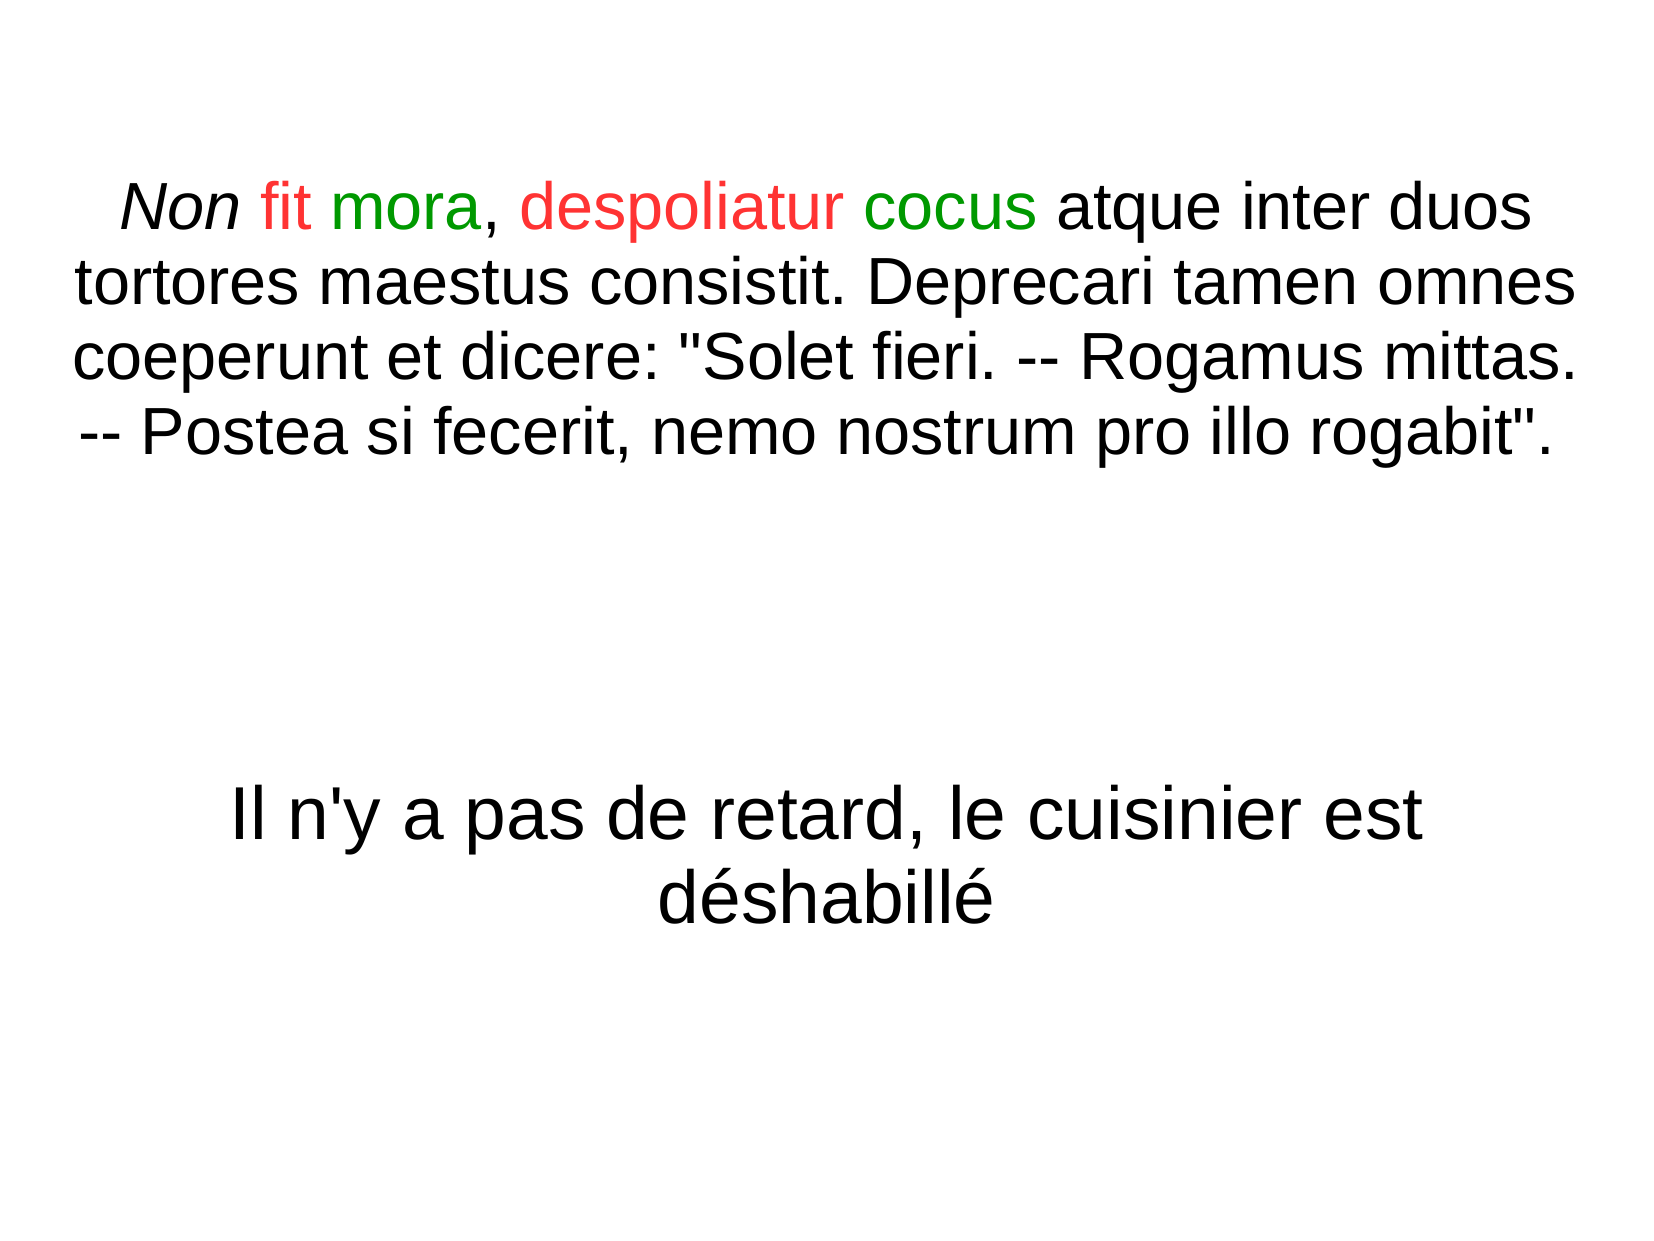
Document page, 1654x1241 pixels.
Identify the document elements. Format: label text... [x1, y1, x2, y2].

title Non fit mora, despoliatur cocus atque inter duos tortores maestus consistit. Deprecari tamen omnes coeperunt et dicere: "Solet fieri. -- Rogamus mittas. -- Postea si fecerit, nemo nostrum pro illo rogabit". [47, 35, 1607, 603]
subtitle Il n'y a pas de retard, le cuisinier est déshabillé [82, 602, 1571, 1109]
